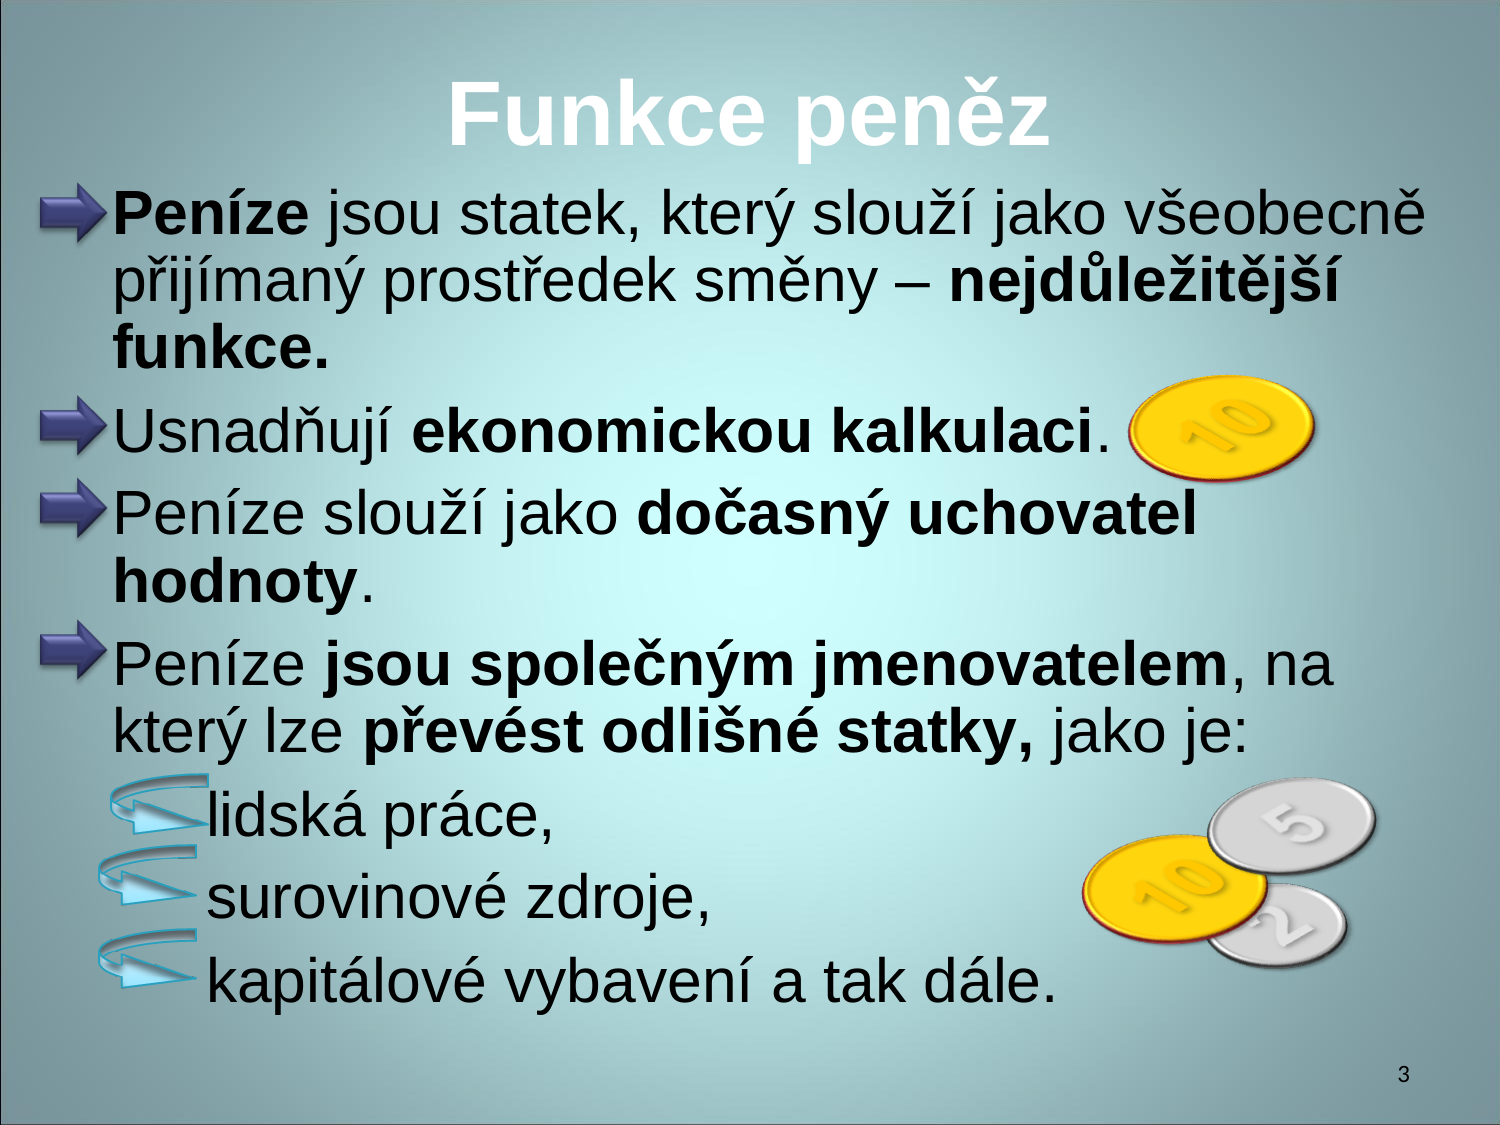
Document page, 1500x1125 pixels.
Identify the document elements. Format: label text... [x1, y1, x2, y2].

title Funkce peněz [75, 45, 1426, 172]
picture [0, 0, 1500, 1125]
text_box <číslo> [1074, 1042, 1426, 1103]
list Peníze jsou statek, který slouží jako všeobecně přijímaný prostředek směny – nejdůležitější funkce. Usnadňují ekonomickou kalkulaci. Peníze slouží jako dočasný uchovatel hodnoty. Peníze jsou společným jmenovatelem, na který lze převést odlišné statky, jako je: lidská práce, surovinové zdroje, kapitálové vybavení a tak dále. [41, 172, 1459, 1107]
